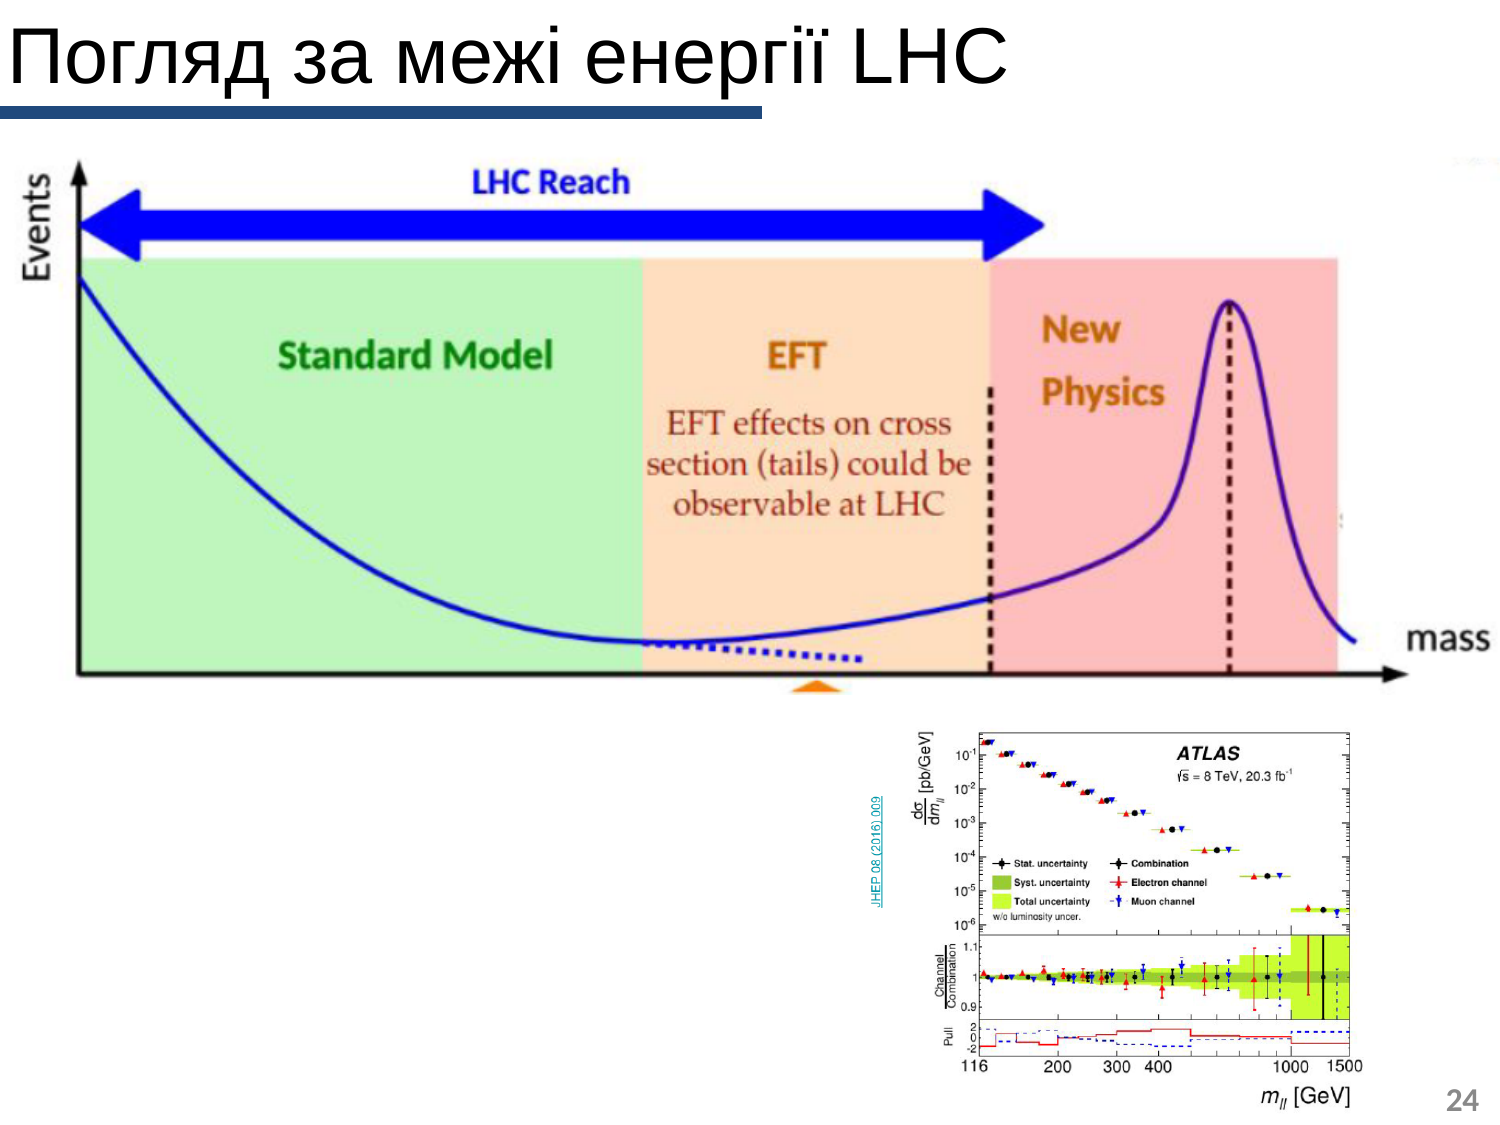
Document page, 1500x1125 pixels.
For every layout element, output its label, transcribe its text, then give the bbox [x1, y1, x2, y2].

text_box <number> [1423, 1079, 1495, 1118]
picture [9, 155, 1500, 695]
picture [868, 725, 1367, 1116]
title Погляд за межі енергії LHC [7, 6, 1458, 107]
